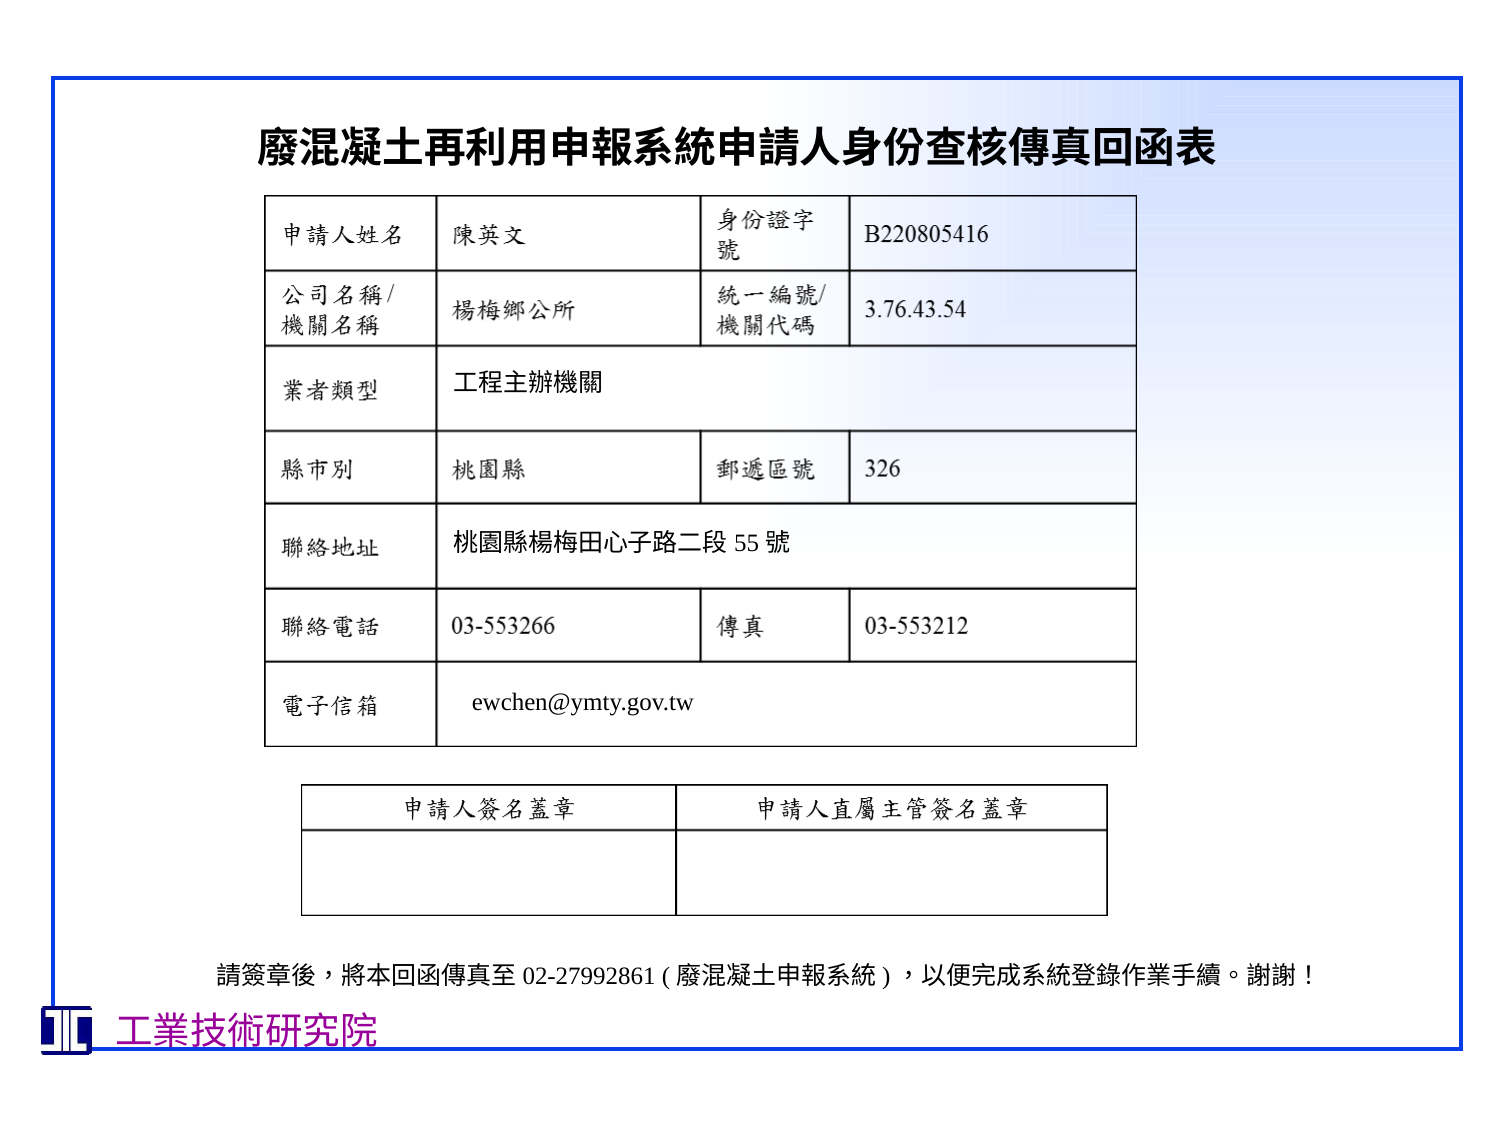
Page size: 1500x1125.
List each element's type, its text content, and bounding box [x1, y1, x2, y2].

text_box 請簽章後，將本回函傳真至02-27992861 (廢混凝土申報系統)，以便完成系統登錄作業手續。謝謝！ [183, 952, 1337, 997]
text_box 廢混凝土再利用申報系統申請人身份查核傳真回函表 [242, 114, 1233, 179]
picture [301, 785, 1108, 917]
picture [264, 196, 1137, 747]
